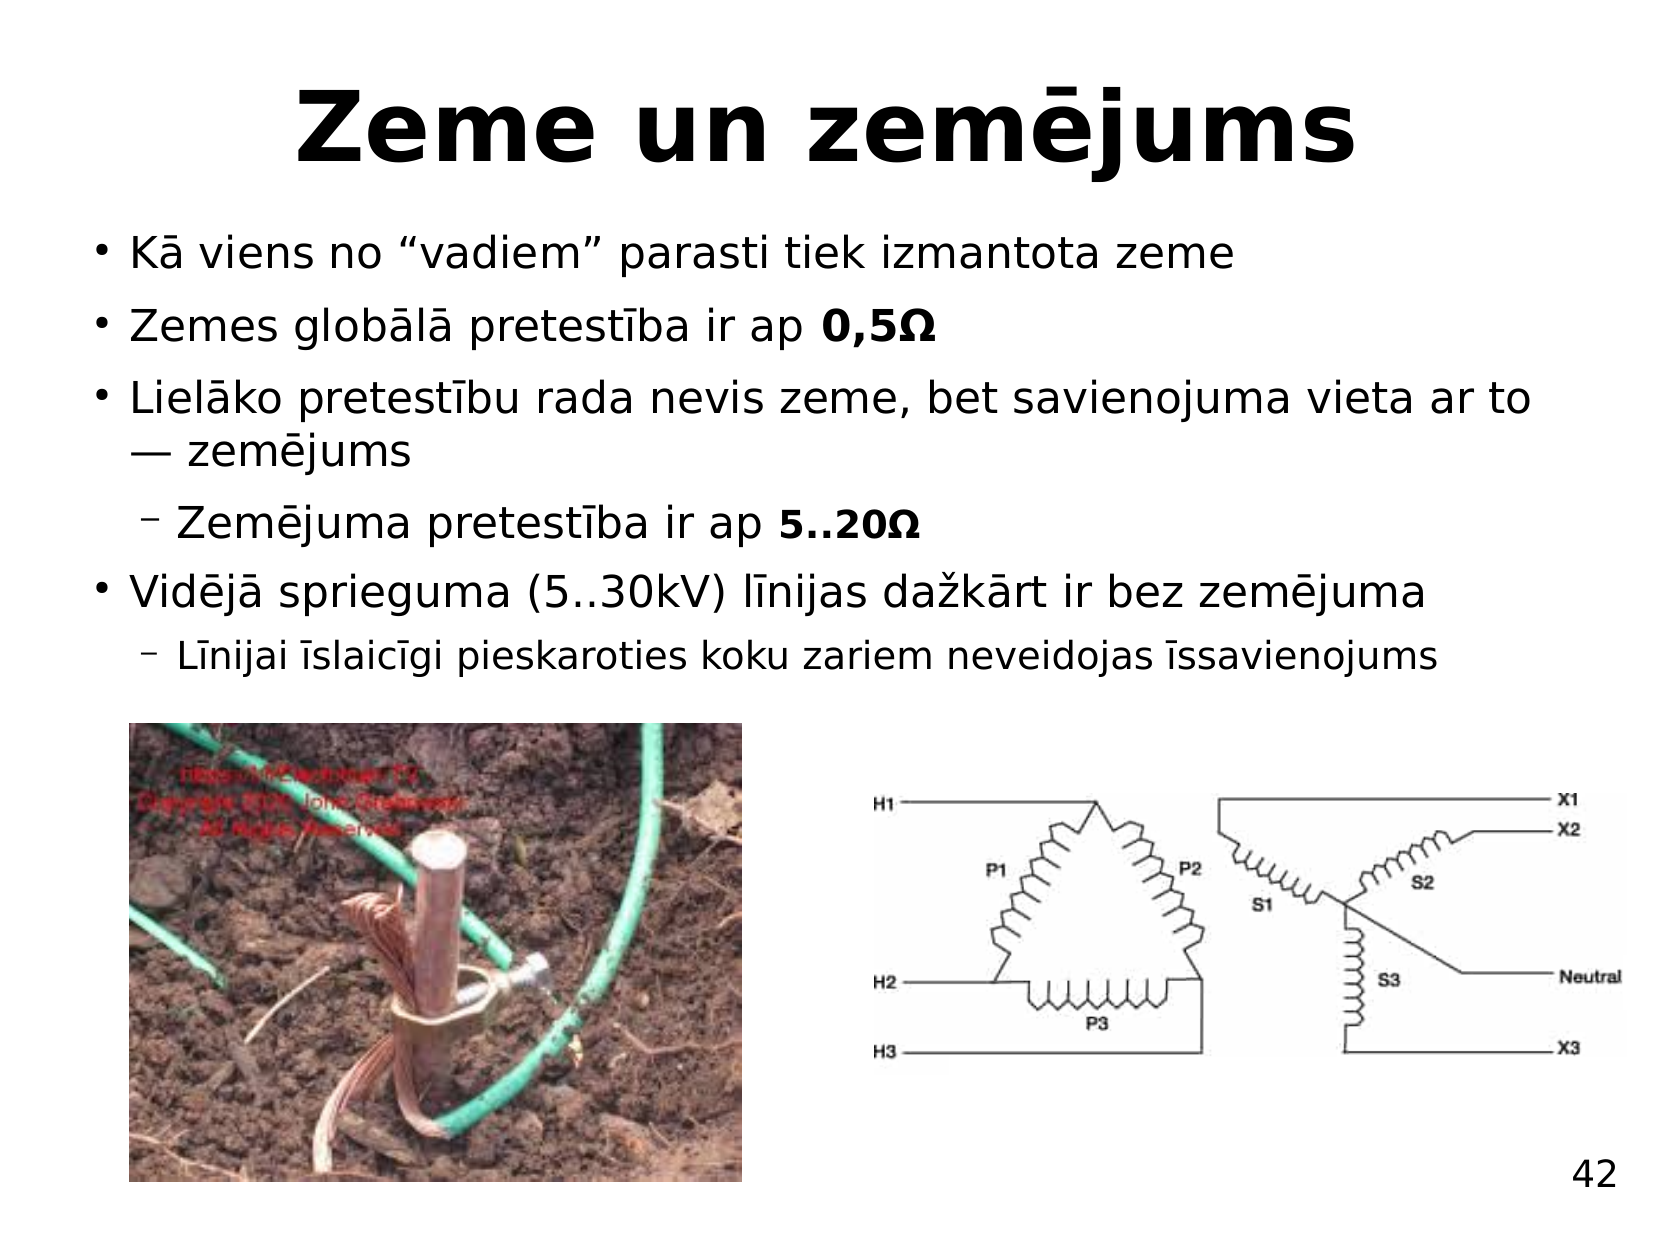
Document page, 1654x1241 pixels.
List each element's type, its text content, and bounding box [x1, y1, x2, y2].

list Kā viens no “vadiem” parasti tiek izmantota zeme Zemes globālā pretestība ir ap 0,5Ω Lielāko pretestību rada nevis zeme, bet savienojuma vieta ar to — zemējums Zemējuma pretestība ir ap 5..20Ω Vidējā sprieguma (5..30kV) līnijas dažkārt ir bez zemējuma Līnijai īslaicīgi pieskaroties koku zariem neveidojas īssavienojums [82, 225, 1538, 683]
title Zeme un zemējums [82, 49, 1571, 196]
picture [129, 723, 742, 1182]
picture [874, 793, 1627, 1075]
